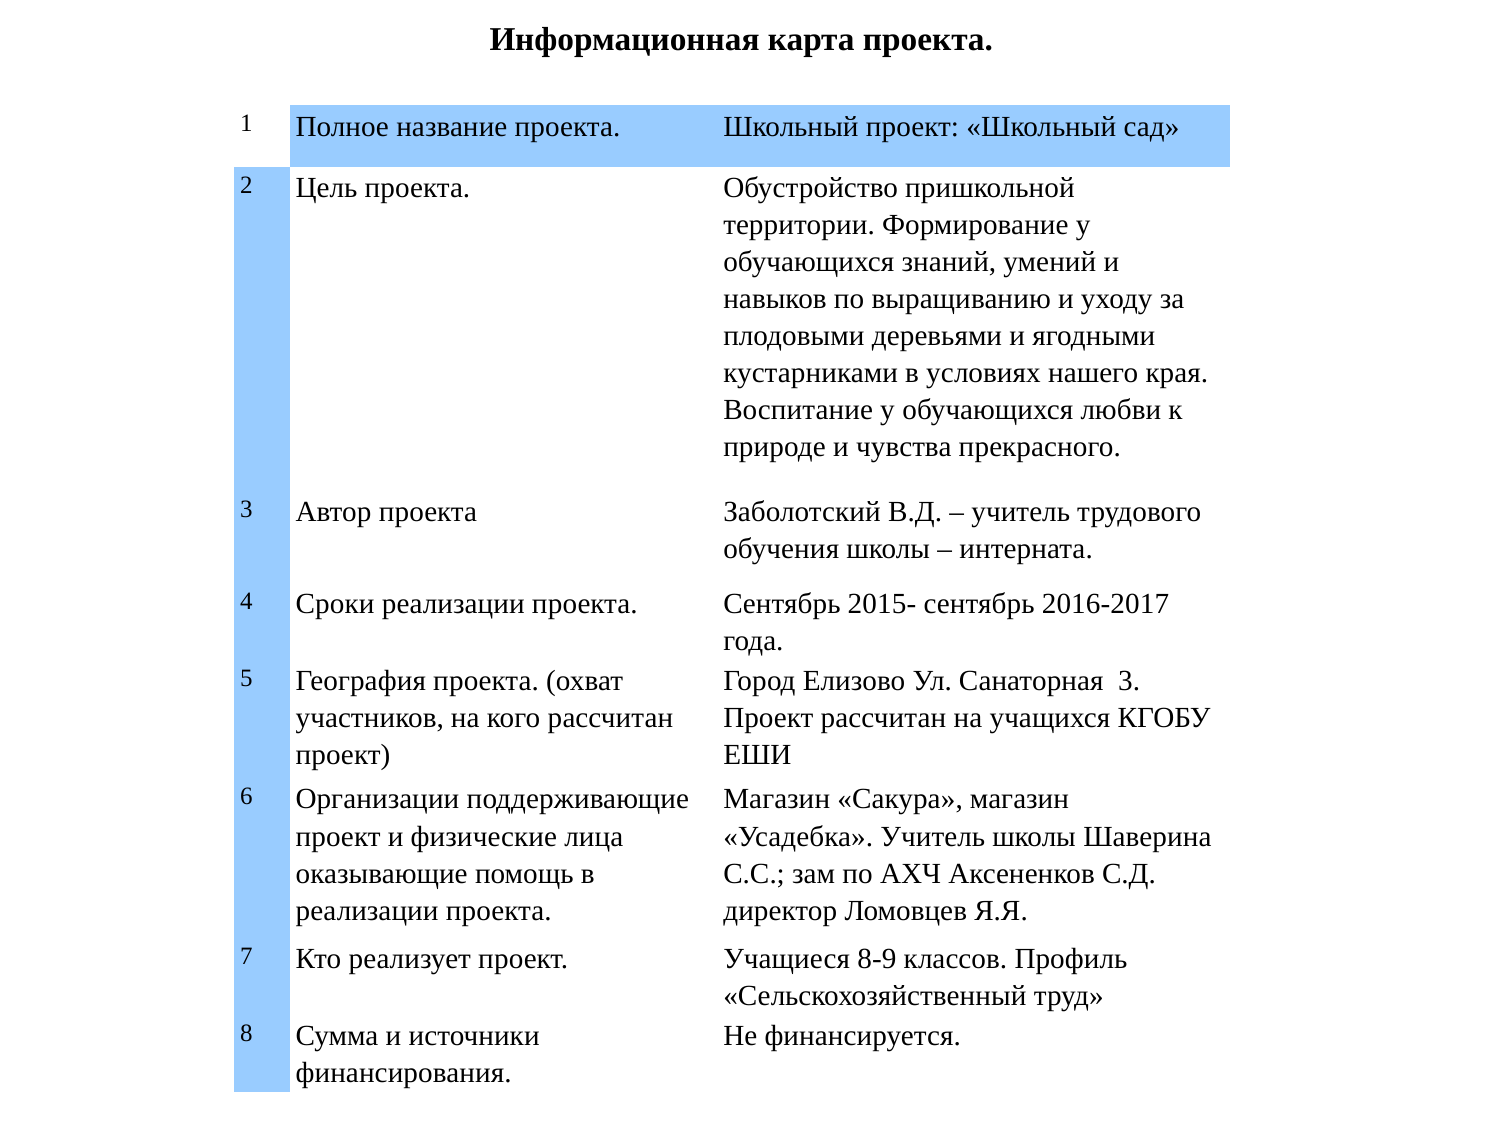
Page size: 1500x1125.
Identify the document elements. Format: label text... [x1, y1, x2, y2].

text_box Информационная карта проекта. [474, 9, 1026, 65]
table_header 1 [234, 105, 290, 167]
table_cell География проекта. (охват участников, на кого рассчитан проект) [290, 660, 718, 778]
table_cell Заболотский В.Д. – учитель трудового обучения школы – интерната. [718, 491, 1230, 583]
table_cell 4 [234, 583, 290, 660]
table_cell 6 [234, 778, 290, 938]
table_cell Сентябрь 2015- сентябрь 2016-2017 года. [718, 583, 1230, 660]
table_cell Организации поддерживающие проект и физические лица оказывающие помощь в реализации проекта. [290, 778, 718, 938]
table_cell Кто реализует проект. [290, 938, 718, 1015]
table_cell 2 [234, 167, 290, 491]
table_cell 5 [234, 660, 290, 778]
table_cell 3 [234, 491, 290, 583]
table_cell Автор проекта [290, 491, 718, 583]
table_cell Цель проекта. [290, 167, 718, 491]
table_header Полное название проекта. [290, 105, 718, 167]
table_cell Обустройство пришкольной территории. Формирование у обучающихся знаний, умений и навыков по выращиванию и уходу за плодовыми деревьями и ягодными кустарниками в условиях нашего края. Воспитание у обучающихся любви к природе и чувства прекрасного. [718, 167, 1230, 491]
table_cell Не финансируется. [718, 1015, 1230, 1092]
table_cell Город Елизово Ул. Санаторная 3. Проект рассчитан на учащихся КГОБУ ЕШИ [718, 660, 1230, 778]
table_cell 7 [234, 938, 290, 1015]
table_cell Сумма и источники финансирования. [290, 1015, 718, 1092]
table_cell Магазин «Сакура», магазин «Усадебка». Учитель школы Шаверина С.С.; зам по АХЧ Аксененков С.Д. директор Ломовцев Я.Я. [718, 778, 1230, 938]
table_cell Сроки реализации проекта. [290, 583, 718, 660]
table_cell Учащиеся 8-9 классов. Профиль «Сельскохозяйственный труд» [718, 938, 1230, 1015]
table_header Школьный проект: «Школьный сад» [718, 105, 1230, 167]
table_cell 8 [234, 1015, 290, 1092]
